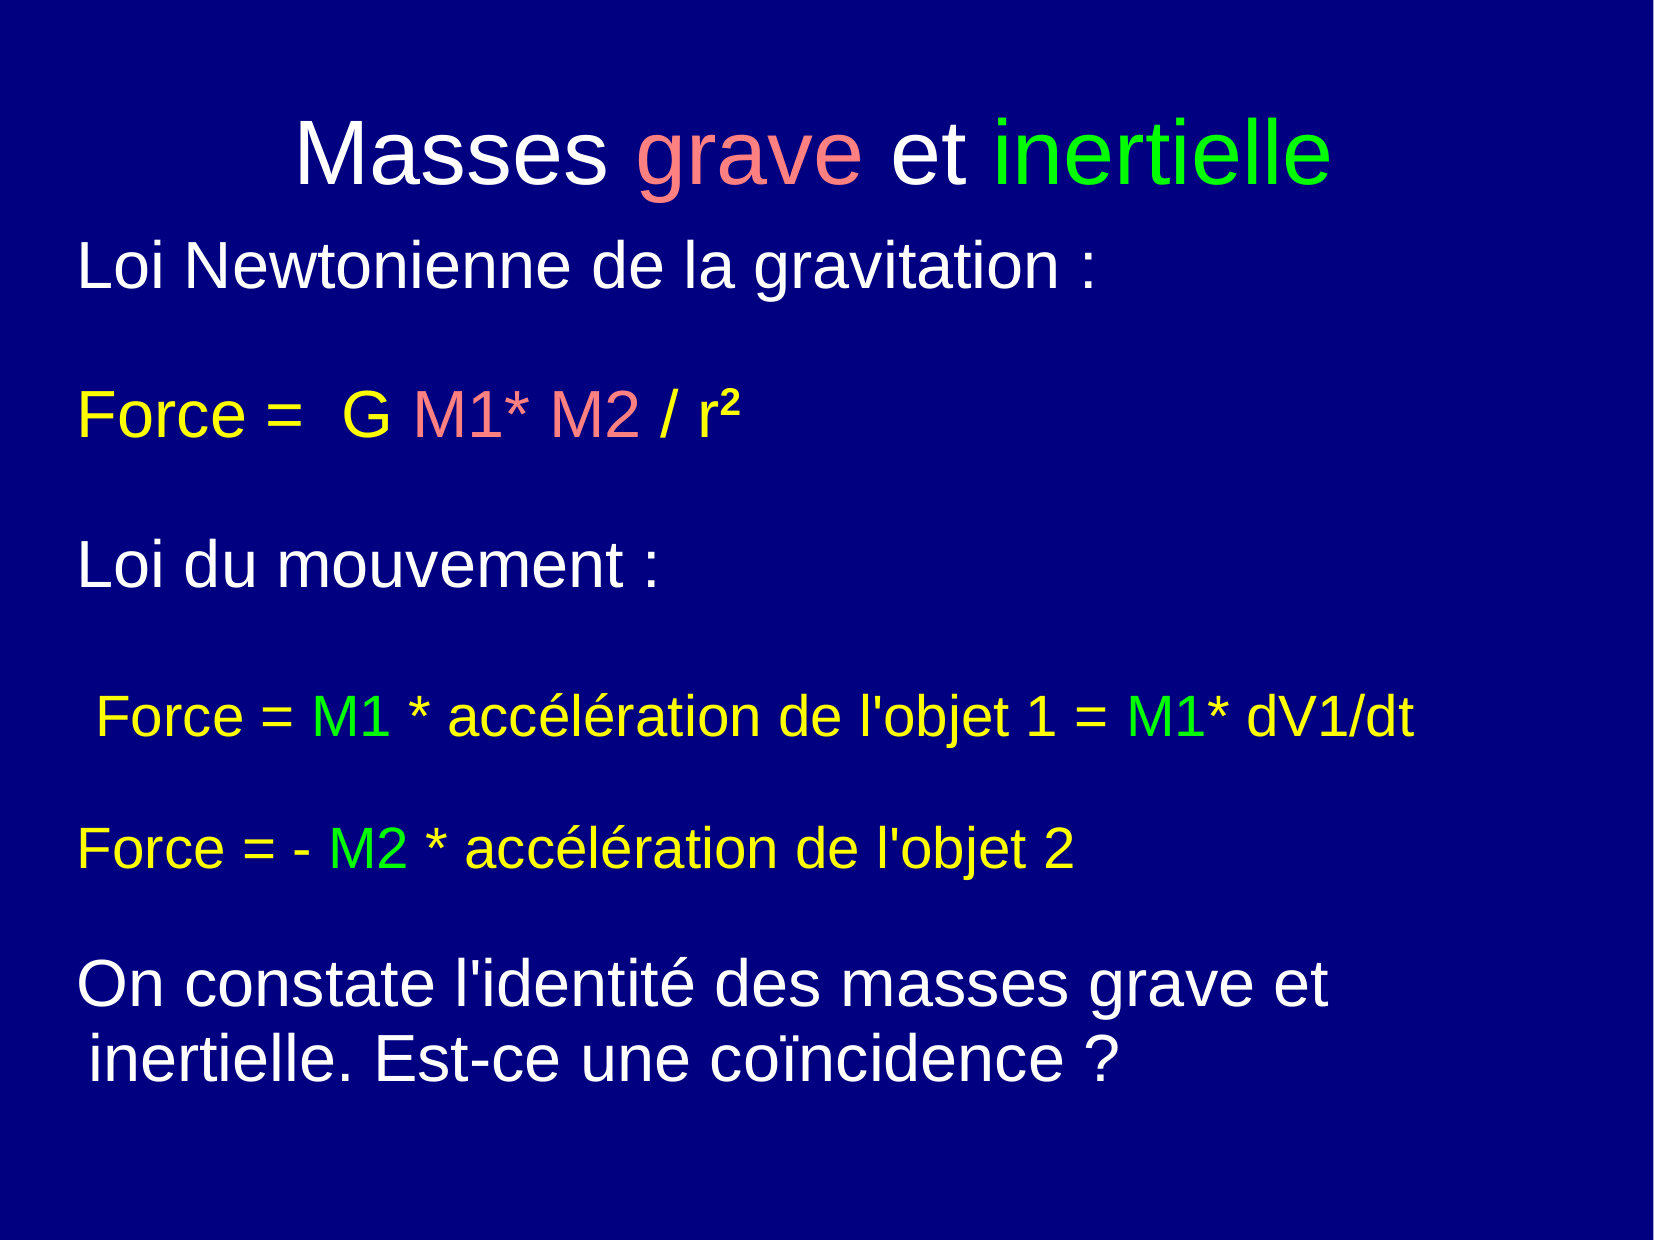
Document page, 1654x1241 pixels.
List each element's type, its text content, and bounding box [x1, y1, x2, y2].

subtitle Loi Newtonienne de la gravitation : Force = G M1* M2 / r2 Loi du mouvement : Force = M1 * accélération de l'objet 1 = M1* dV1/dt Force = - M2 * accélération de l'objet 2 On constate l'identité des masses grave et inertielle. Est-ce une coïncidence ? [76, 223, 1565, 1241]
title Masses grave et inertielle [82, 56, 1571, 250]
